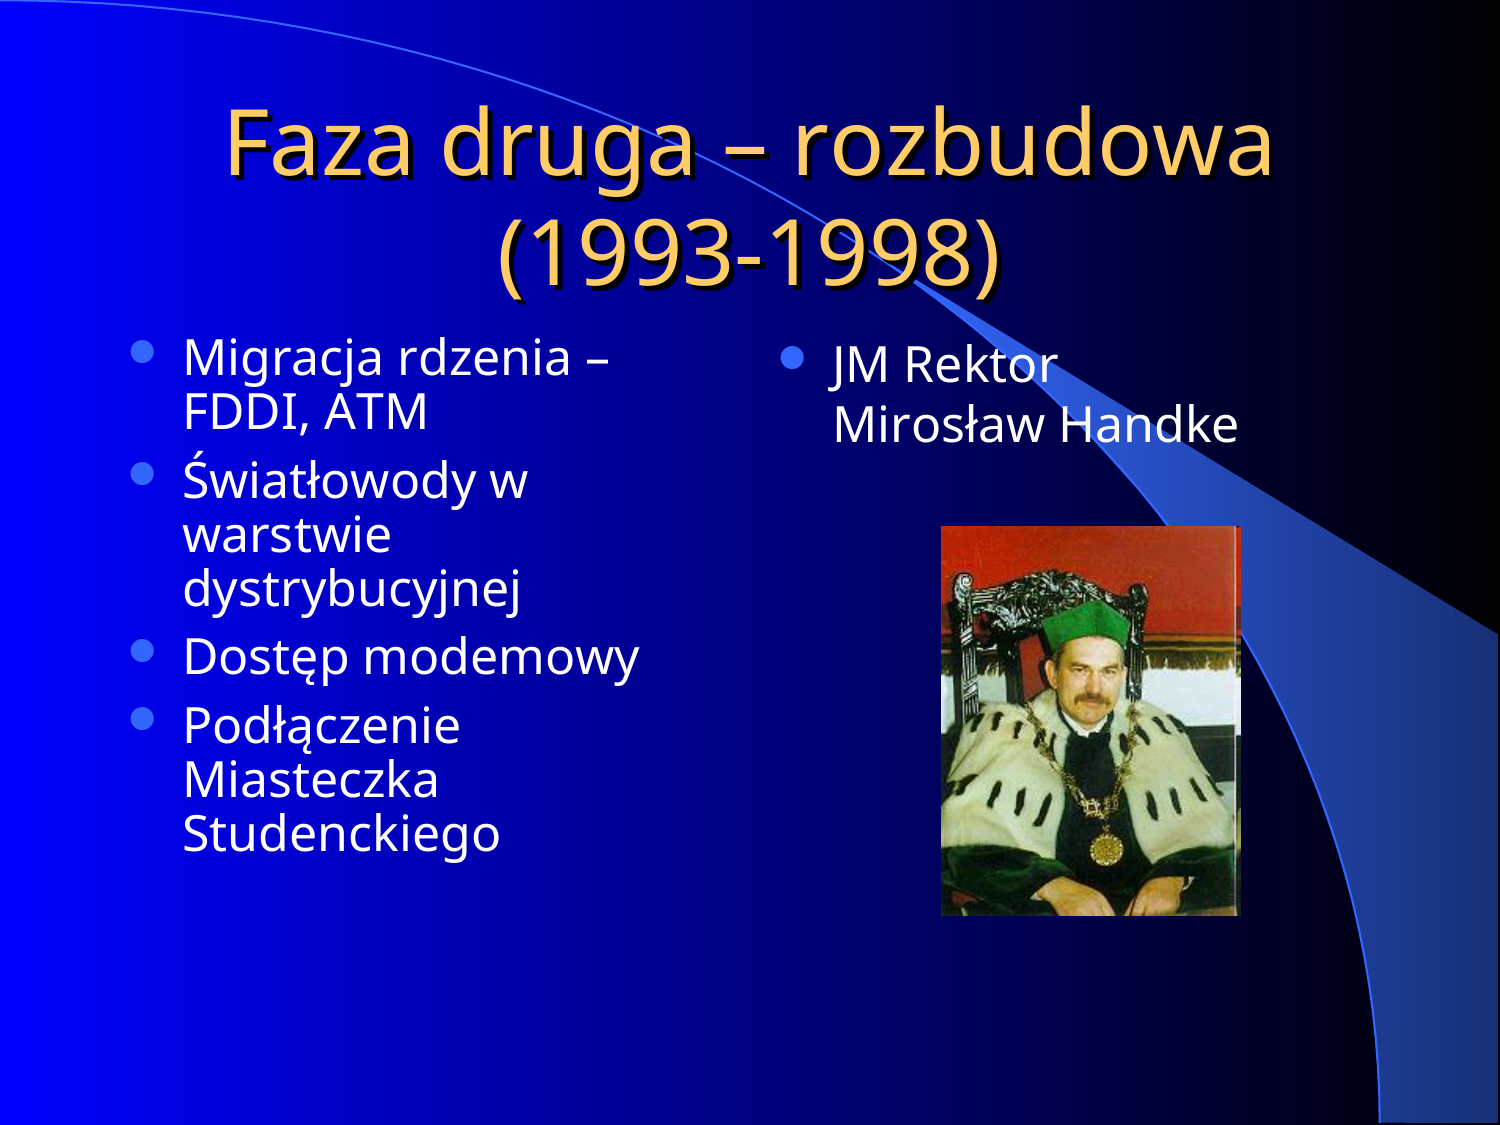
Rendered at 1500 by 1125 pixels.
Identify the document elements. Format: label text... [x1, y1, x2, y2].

picture [941, 526, 1241, 916]
title Faza druga – rozbudowa (1993-1998) [112, 76, 1388, 312]
list Migracja rdzenia – FDDI, ATM Światłowody w warstwie dystrybucyjnej Dostęp modemowy Podłączenie Miasteczka Studenckiego [112, 324, 738, 1000]
list JM Rektor Mirosław Handke [762, 324, 1388, 1000]
